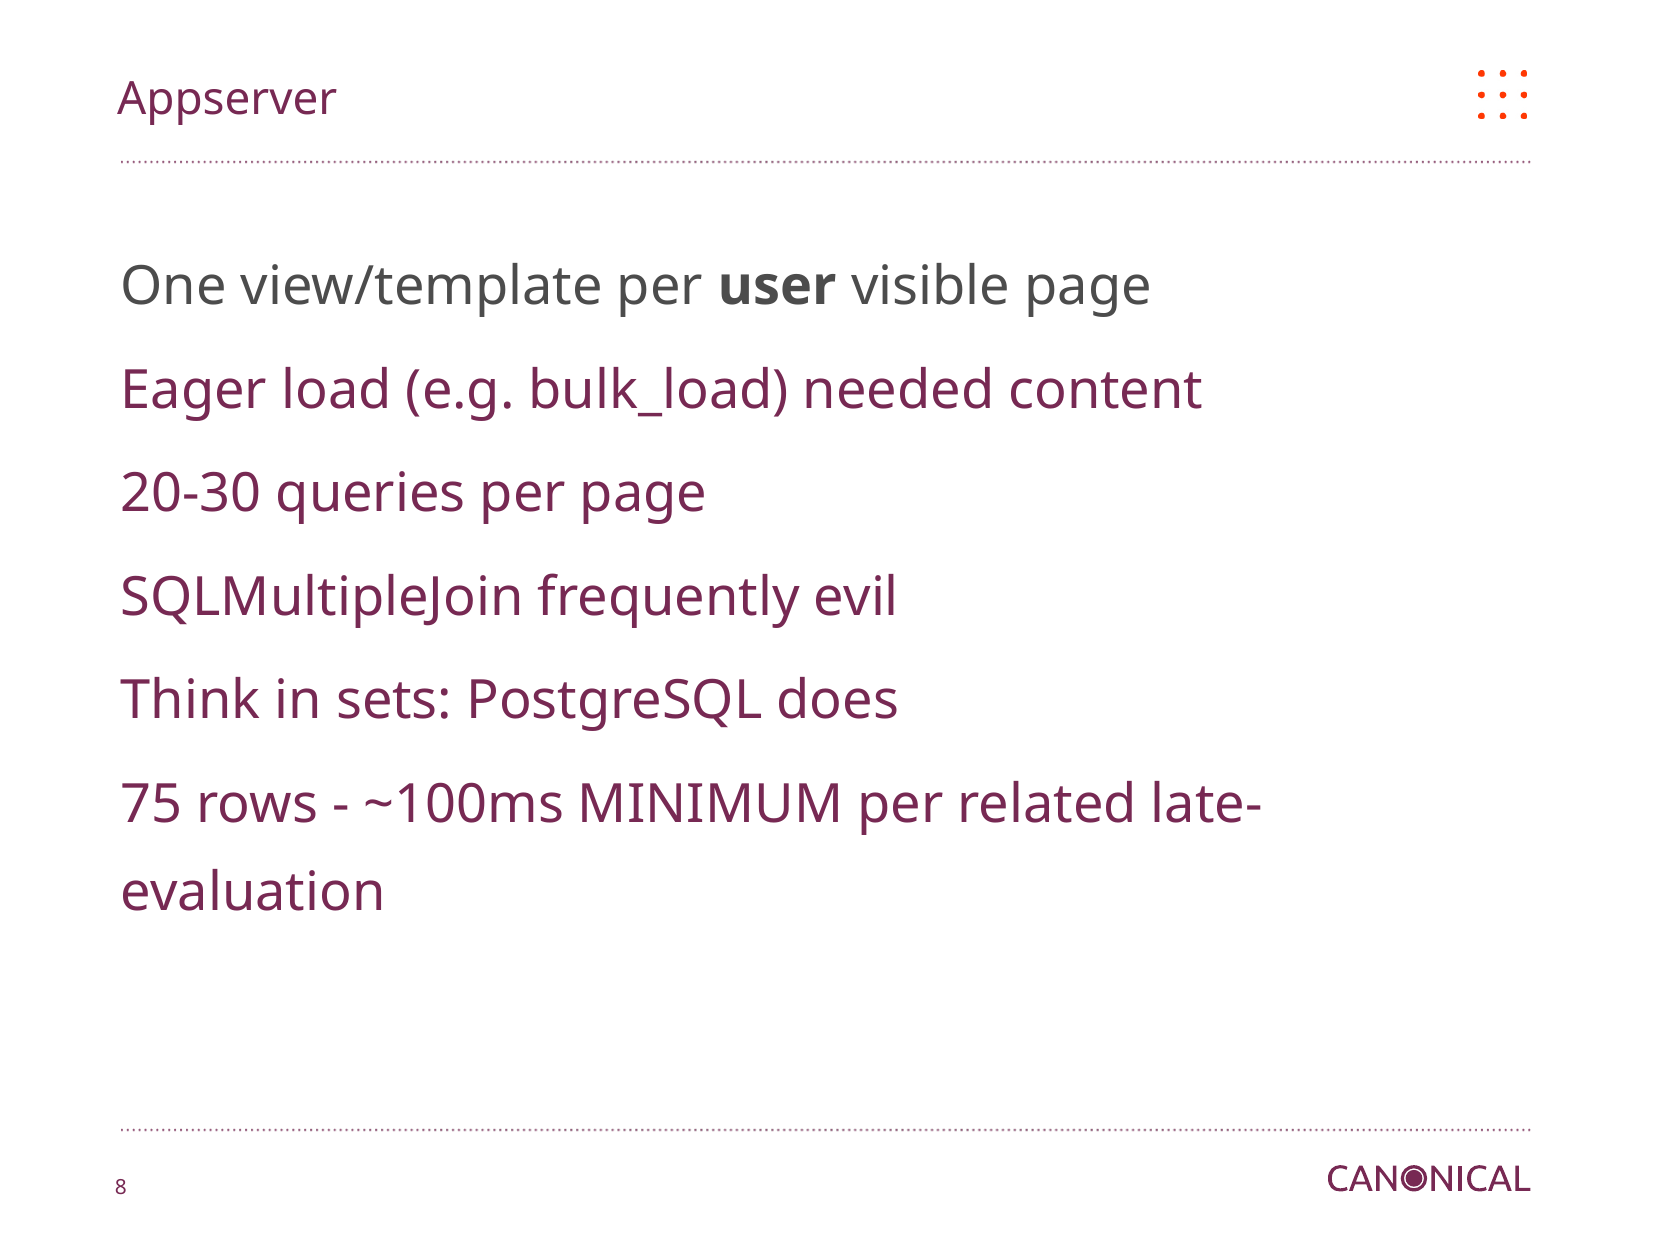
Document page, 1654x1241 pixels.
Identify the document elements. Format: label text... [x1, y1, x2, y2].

picture [1478, 70, 1527, 119]
text_box One view/template per user visible page Eager load (e.g. bulk_load) needed content 20-30 queries per page SQLMultipleJoin frequently evil Think in sets: PostgreSQL does 75 rows - ~100ms MINIMUM per related late-evaluation [105, 224, 1536, 916]
picture [111, 159, 1533, 166]
picture [111, 1127, 1533, 1134]
title Appserver [117, 71, 1447, 123]
